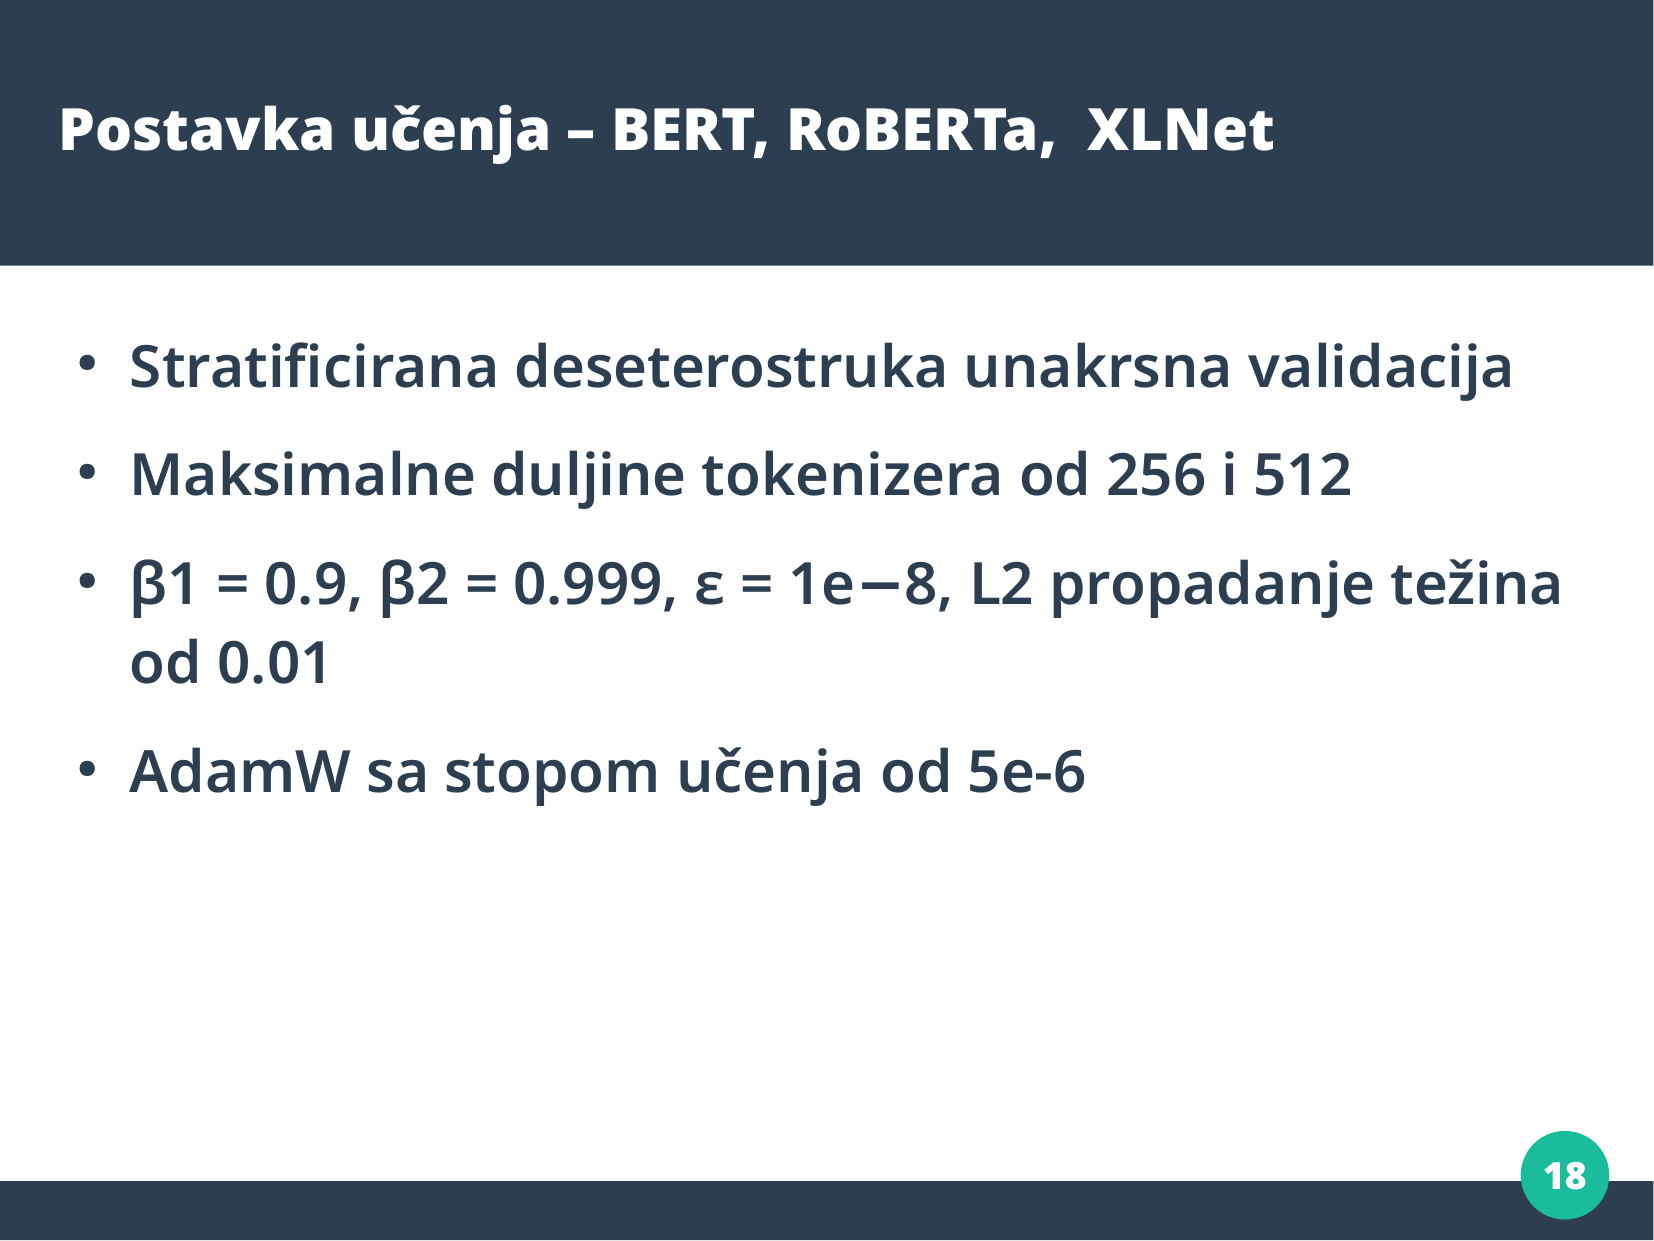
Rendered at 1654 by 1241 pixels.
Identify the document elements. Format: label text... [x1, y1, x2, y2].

list Stratificirana deseterostruka unakrsna validacija Maksimalne duljine tokenizera od 256 i 512 β1 = 0.9, β2 = 0.999, ε = 1e−8, L2 propadanje težina od 0.01 AdamW sa stopom učenja od 5e-6 [59, 324, 1595, 1152]
title Postavka učenja – BERT, RoBERTa, XLNet [59, 49, 1595, 207]
